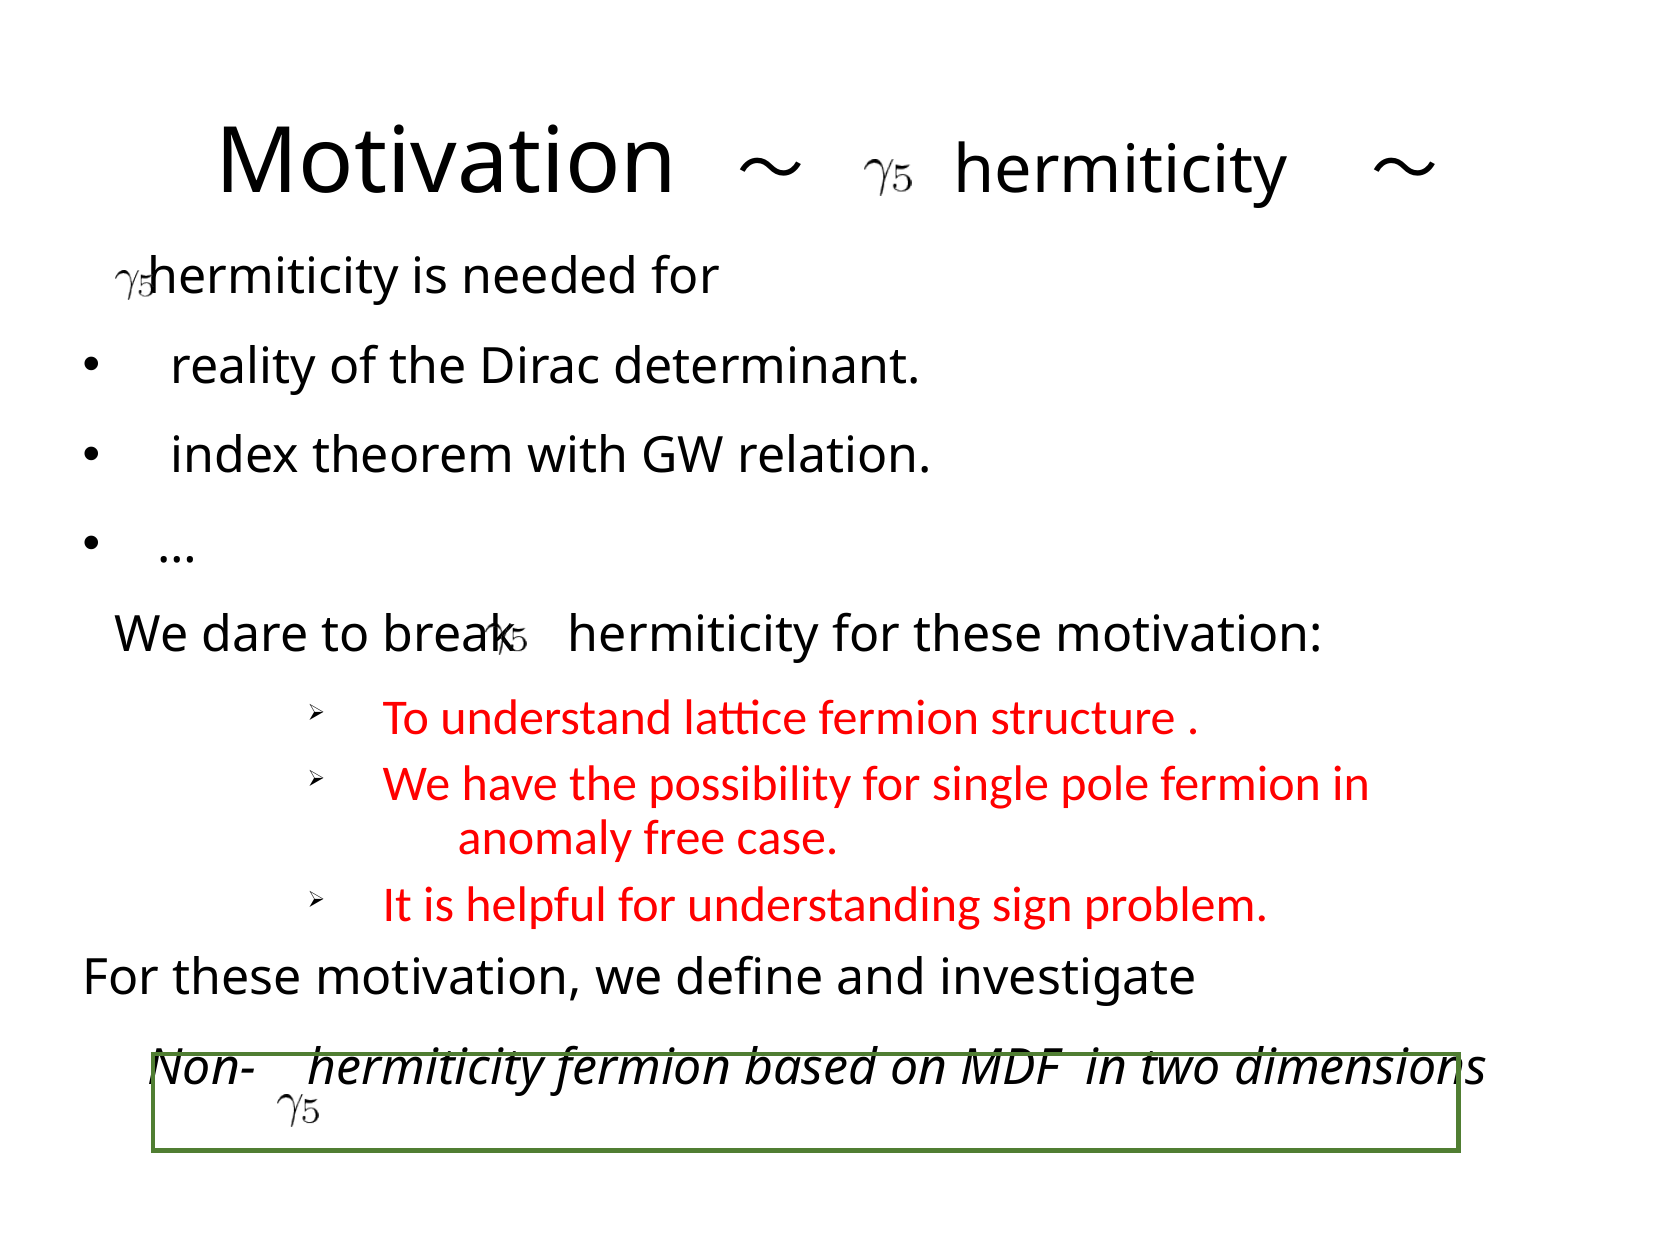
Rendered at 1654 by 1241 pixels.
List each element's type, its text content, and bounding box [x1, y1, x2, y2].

picture [864, 159, 912, 196]
picture [277, 1094, 319, 1127]
title Motivation ～ hermiticity ～ [82, 49, 1571, 257]
picture [485, 623, 527, 655]
picture [115, 270, 154, 300]
list hermiticity is needed for reality of the Dirac determinant. index theorem with GW relation. … We dare to break hermiticity for these motivation: To understand lattice fermion structure . We have the possibility for single pole fermion in anomaly free case. It is helpful for understanding sign problem. For these motivation, we define and investigate Non- hermiticity fermion based on MDF in two dimensions [82, 243, 1538, 1178]
